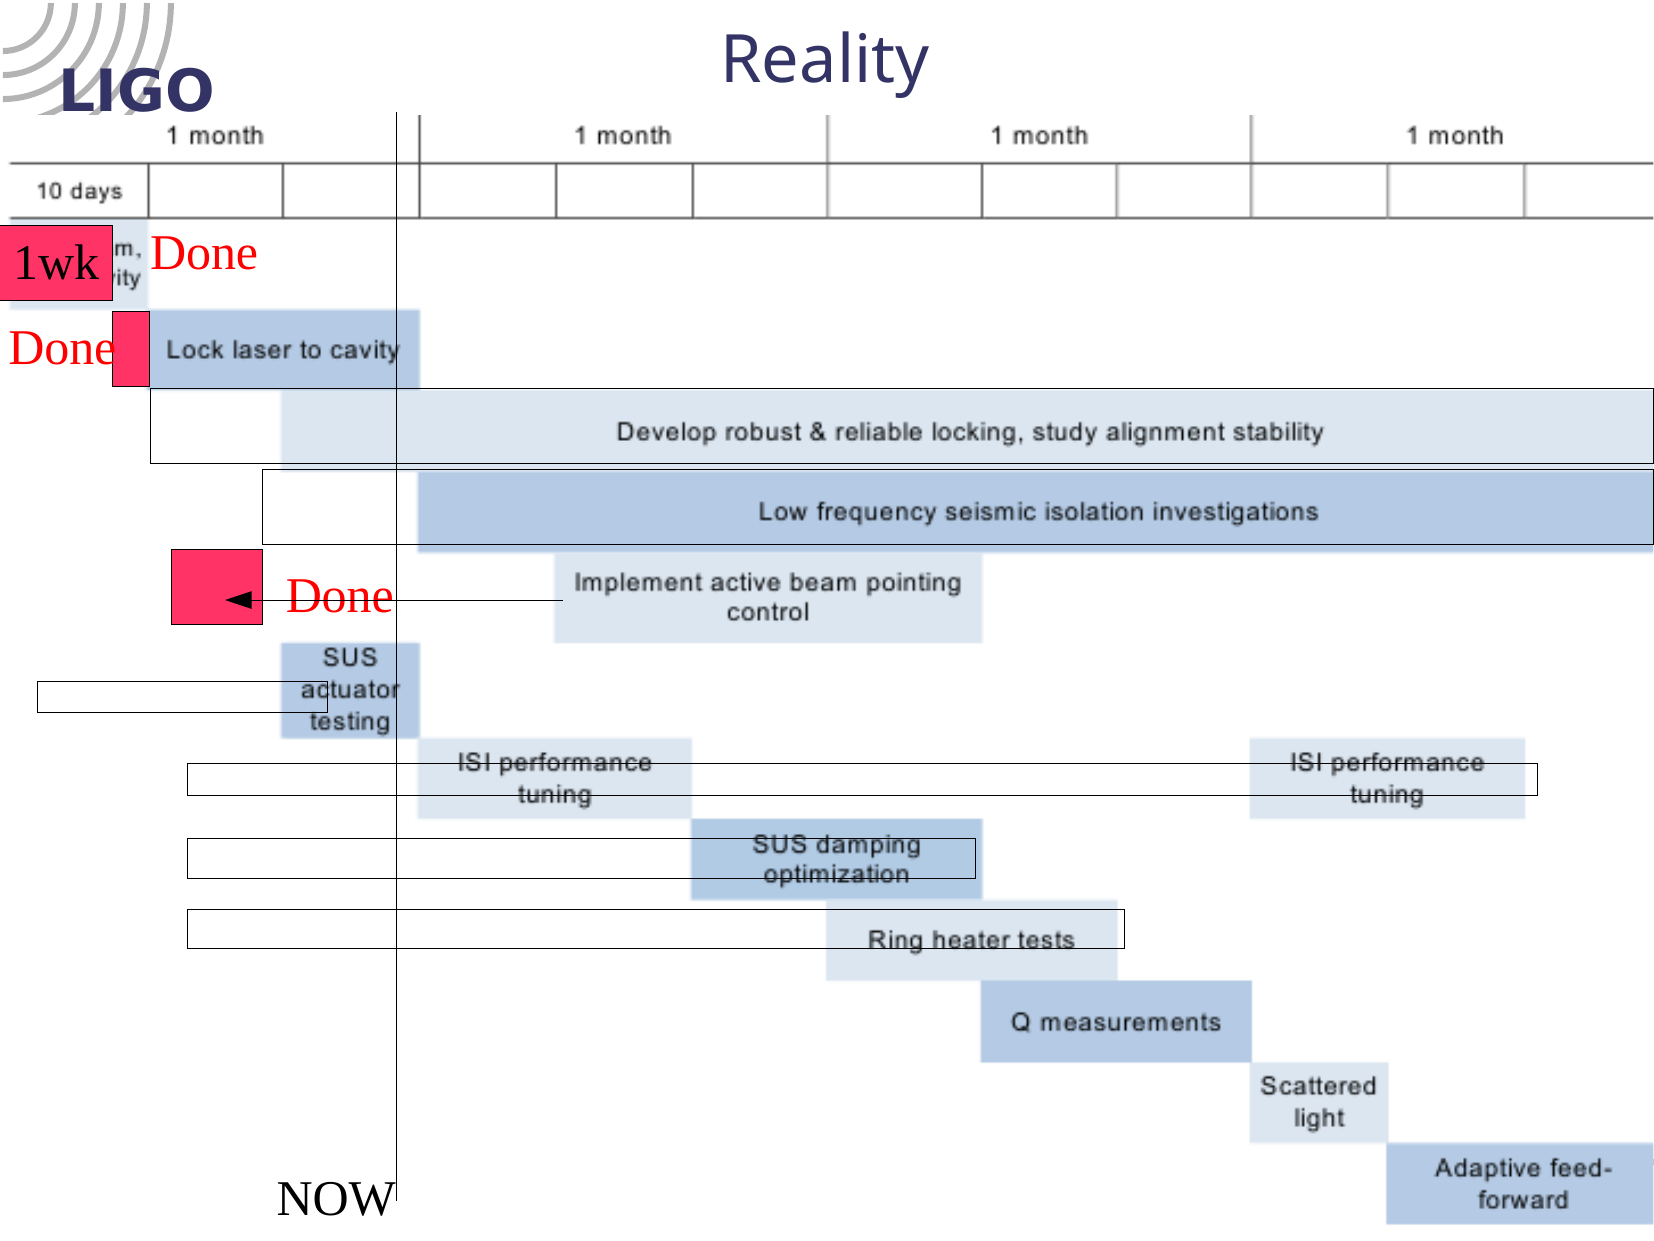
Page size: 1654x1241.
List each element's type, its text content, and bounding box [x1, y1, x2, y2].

text_box Done [285, 567, 395, 600]
text_box [171, 549, 263, 625]
picture [263, 470, 396, 544]
text_box [112, 311, 150, 387]
text_box Done [285, 601, 395, 629]
picture [188, 764, 396, 795]
text_box Done [8, 319, 117, 381]
picture [188, 910, 396, 948]
picture [397, 910, 1124, 948]
picture [397, 464, 1654, 469]
text_box Done [150, 225, 259, 286]
title Reality [187, 0, 1463, 115]
picture [397, 115, 1654, 388]
picture [188, 839, 396, 878]
picture [397, 764, 1537, 795]
text_box 1wk [0, 225, 113, 301]
picture [0, 115, 1654, 1241]
picture [397, 470, 1653, 544]
picture [397, 389, 1653, 463]
text_box NOW [276, 1171, 397, 1232]
picture [397, 839, 975, 878]
picture [151, 389, 396, 463]
